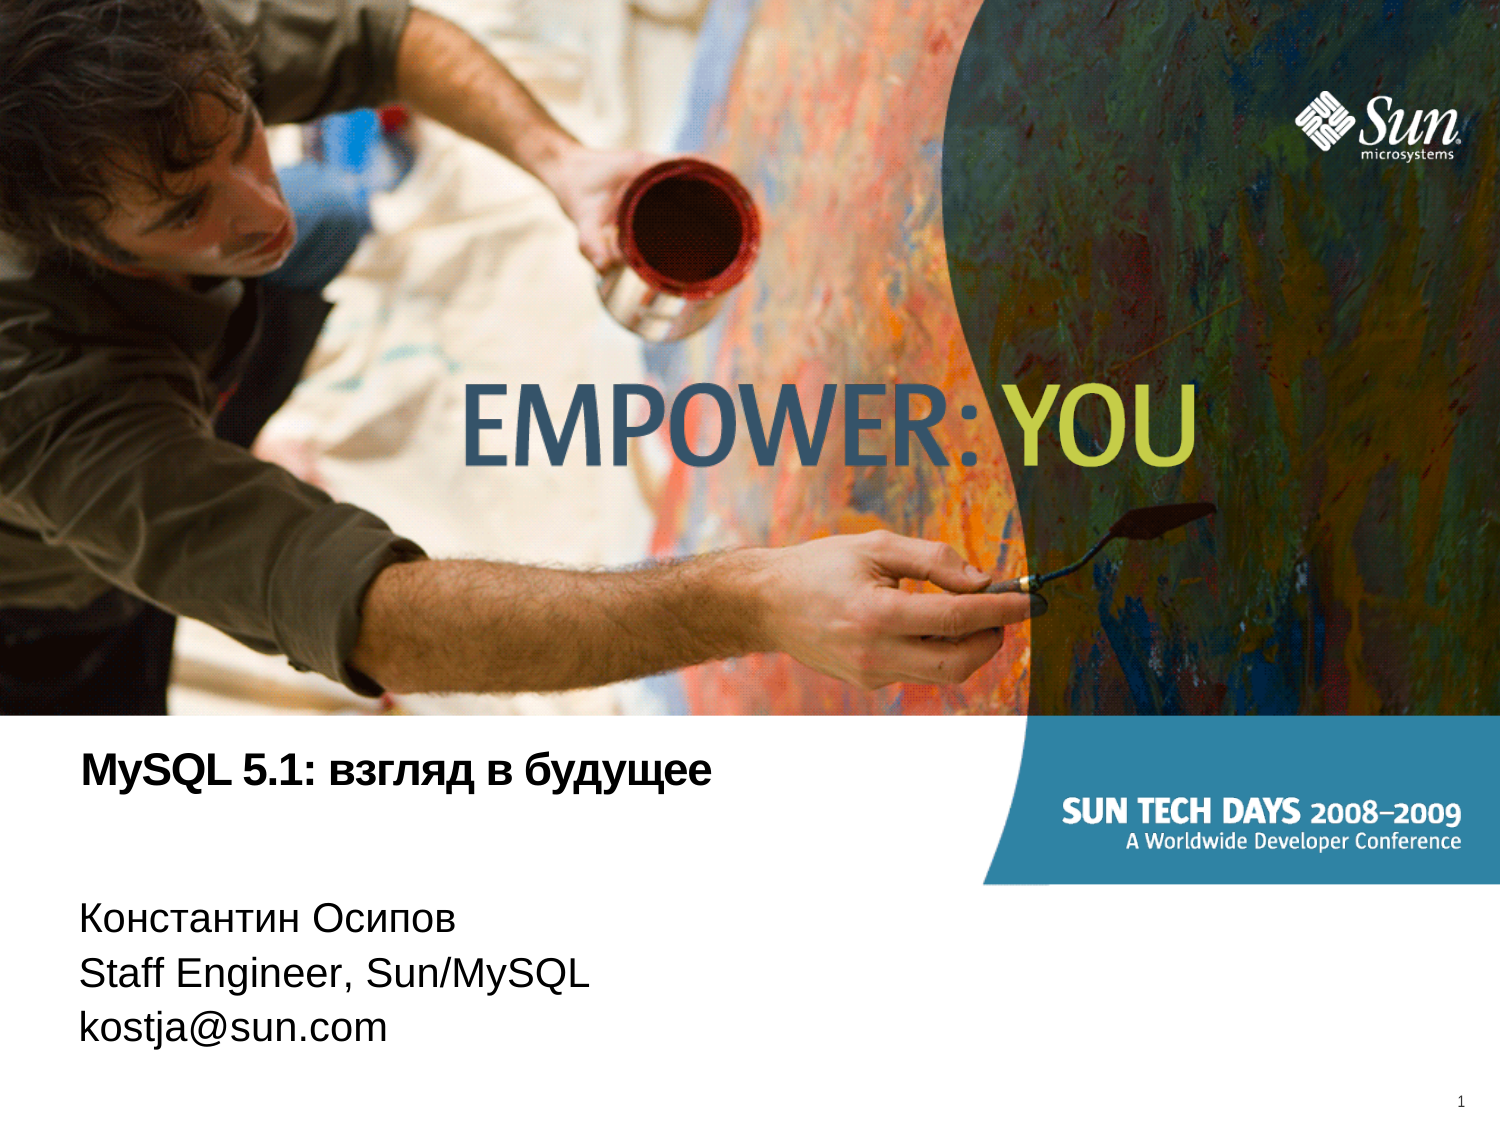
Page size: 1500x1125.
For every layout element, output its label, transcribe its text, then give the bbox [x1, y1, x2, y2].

title MySQL 5.1: взгляд в будущее [80, 748, 958, 901]
picture [0, 0, 1500, 1125]
text_box <number> [1368, 1081, 1466, 1125]
text_box Константин Осипов Staff Engineer, Sun/MySQL kostja@sun.com [78, 901, 961, 1125]
